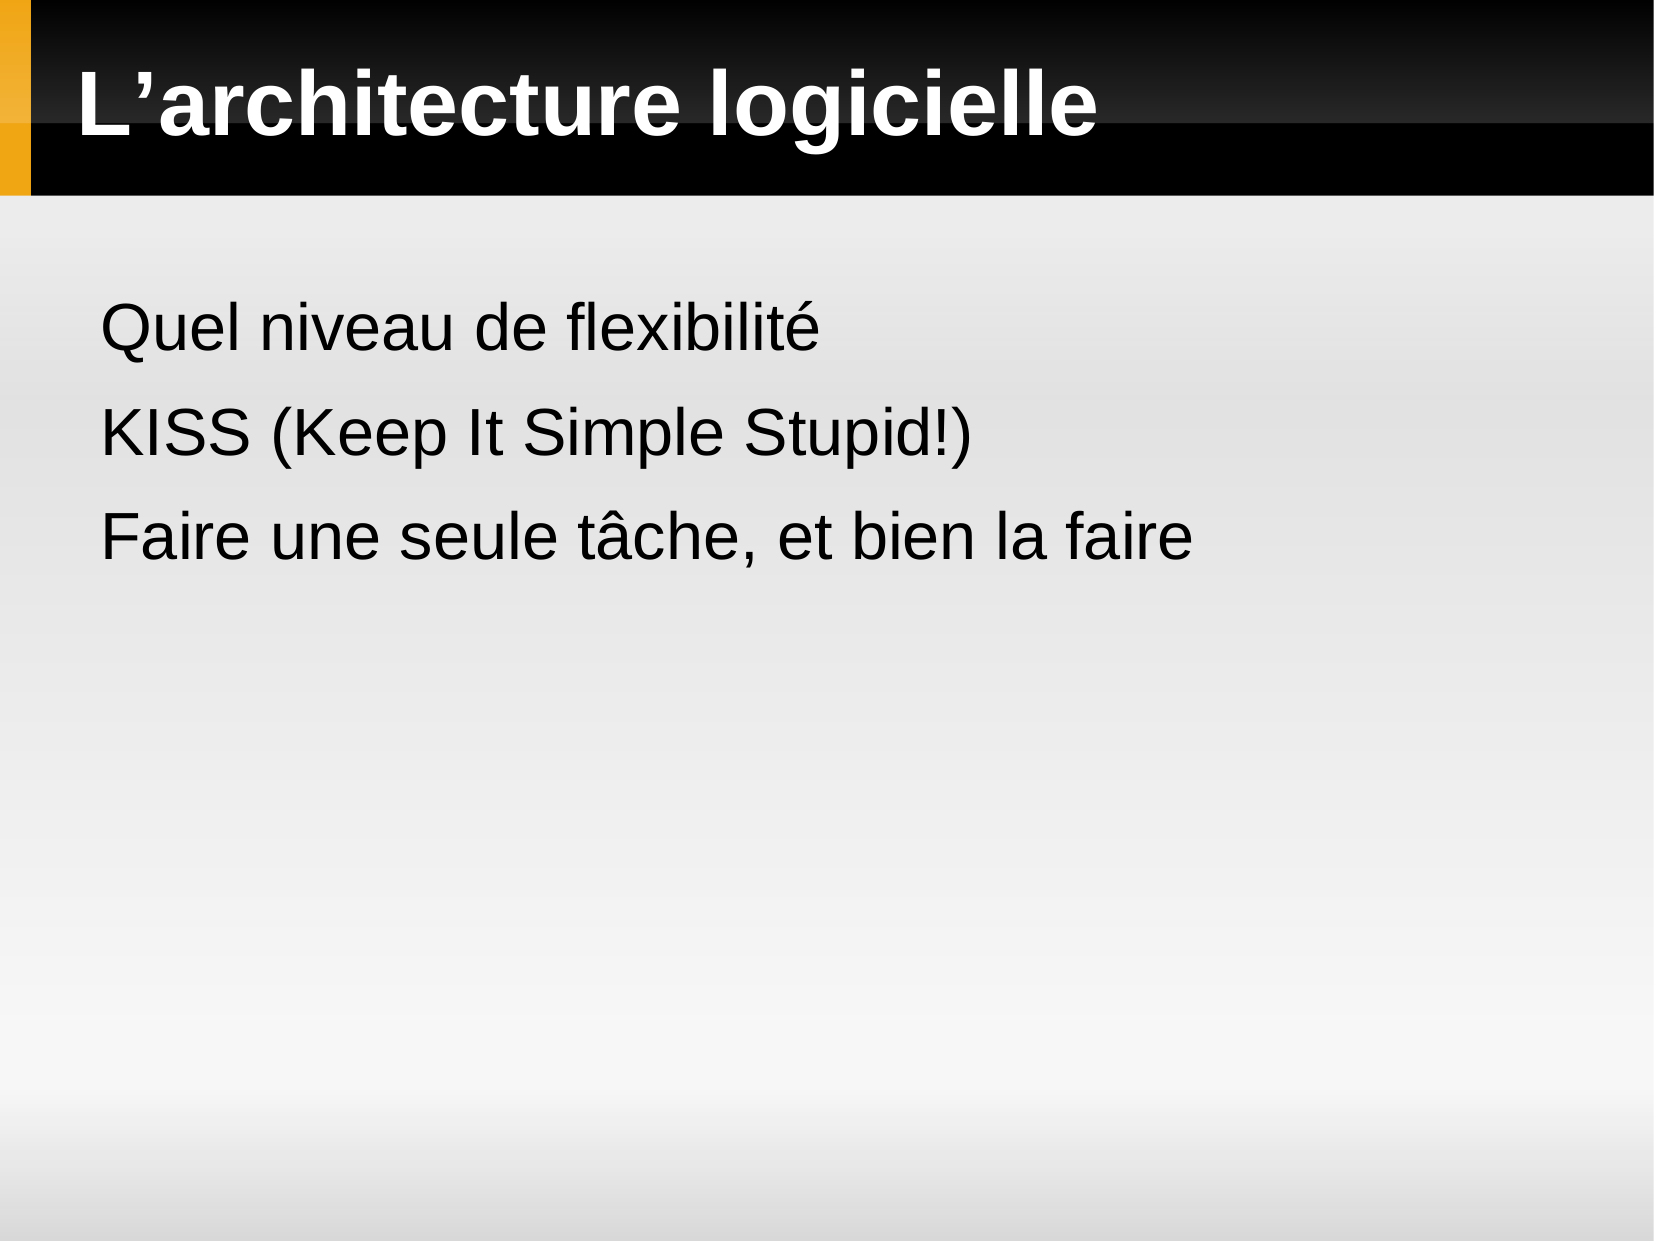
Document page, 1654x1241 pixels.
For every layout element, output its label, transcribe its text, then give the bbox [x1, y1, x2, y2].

picture [0, 0, 1654, 1241]
list Quel niveau de flexibilité KISS (Keep It Simple Stupid!) Faire une seule tâche, et bien la faire [82, 290, 1571, 1094]
title L’architecture logicielle [76, 7, 1565, 200]
